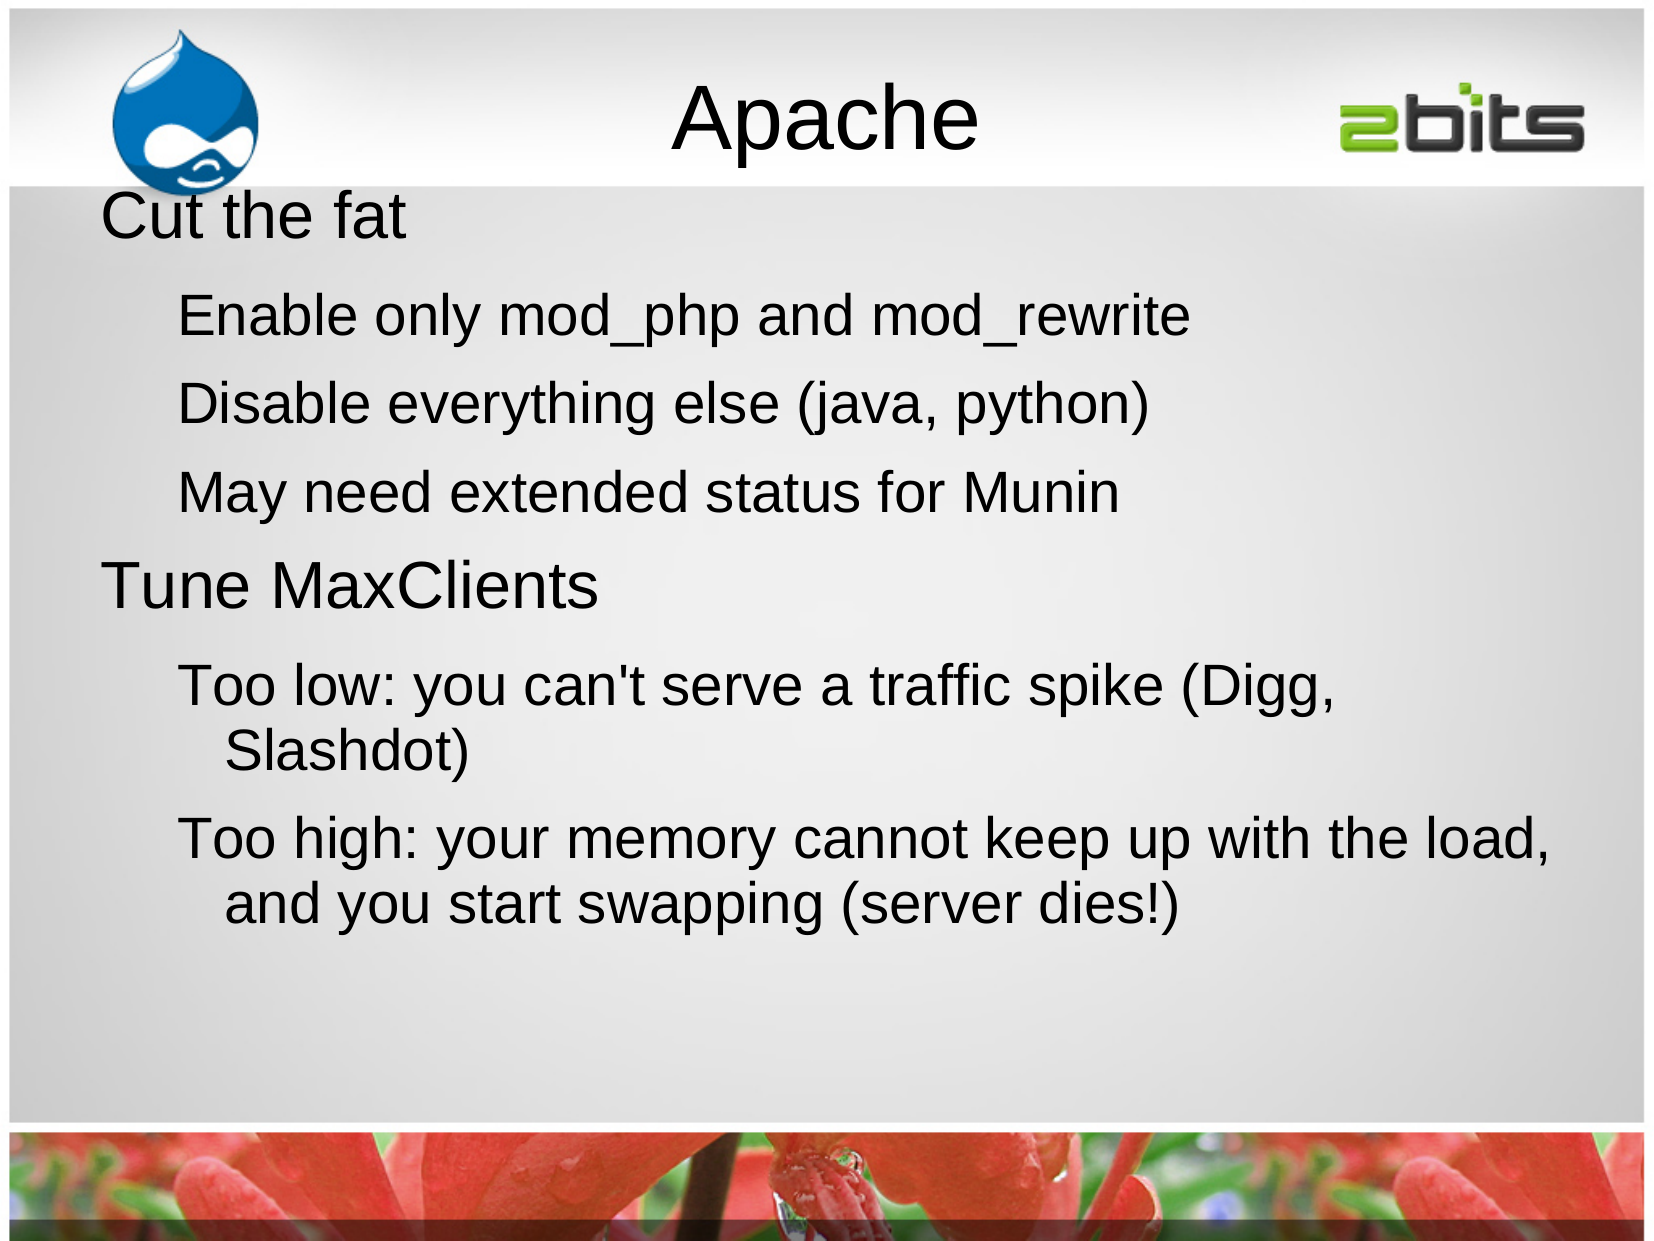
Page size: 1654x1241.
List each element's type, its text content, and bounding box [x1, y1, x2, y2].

picture [0, 0, 1654, 1241]
list Cut the fat Enable only mod_php and mod_rewrite Disable everything else (java, python) May need extended status for Munin Tune MaxClients Too low: you can't serve a traffic spike (Digg, Slashdot) Too high: your memory cannot keep up with the load, and you start swapping (server dies!) [82, 177, 1571, 1136]
title Apache [82, 21, 1571, 177]
